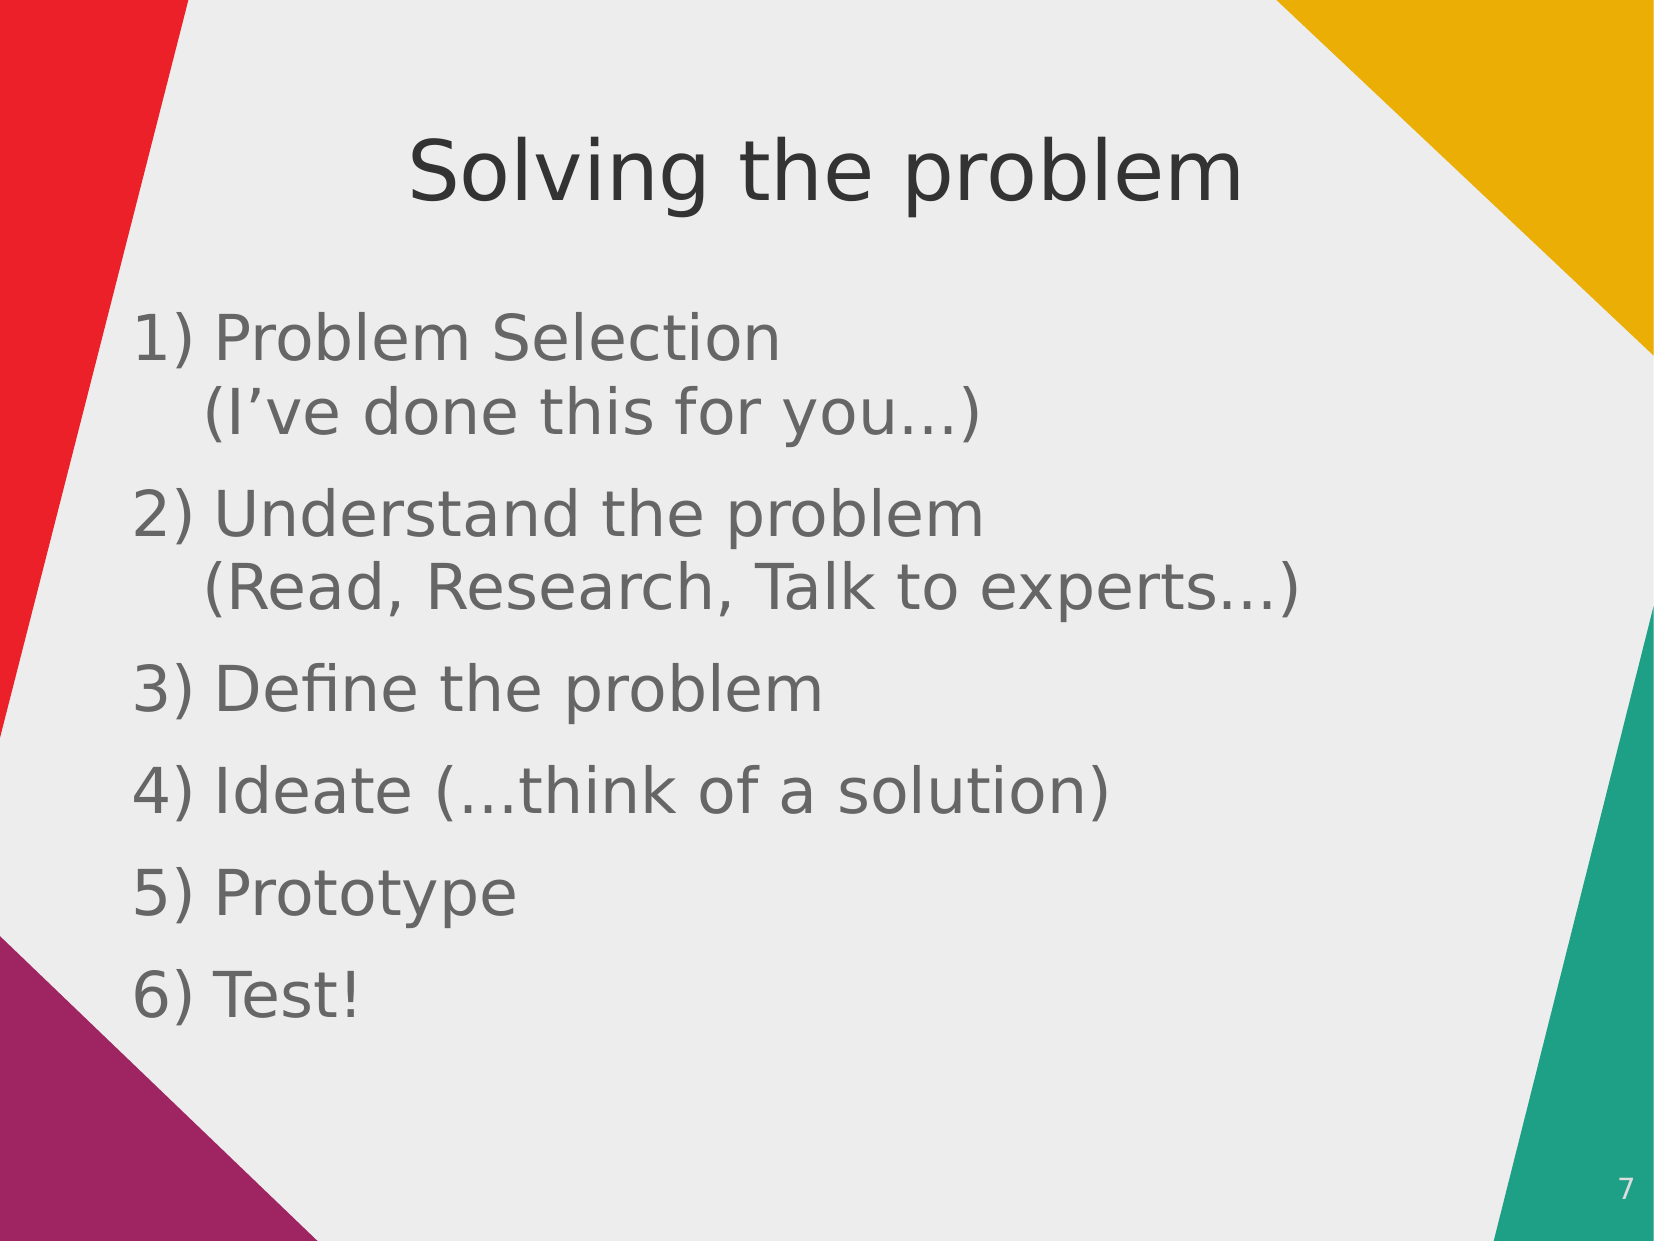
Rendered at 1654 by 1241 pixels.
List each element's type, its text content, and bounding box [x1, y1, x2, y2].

list Problem Selection (I’ve done this for you...) Understand the problem (Read, Research, Talk to experts...) Define the problem Ideate (...think of a solution) Prototype Test! [114, 302, 1539, 1033]
title Solving the problem [114, 73, 1539, 271]
